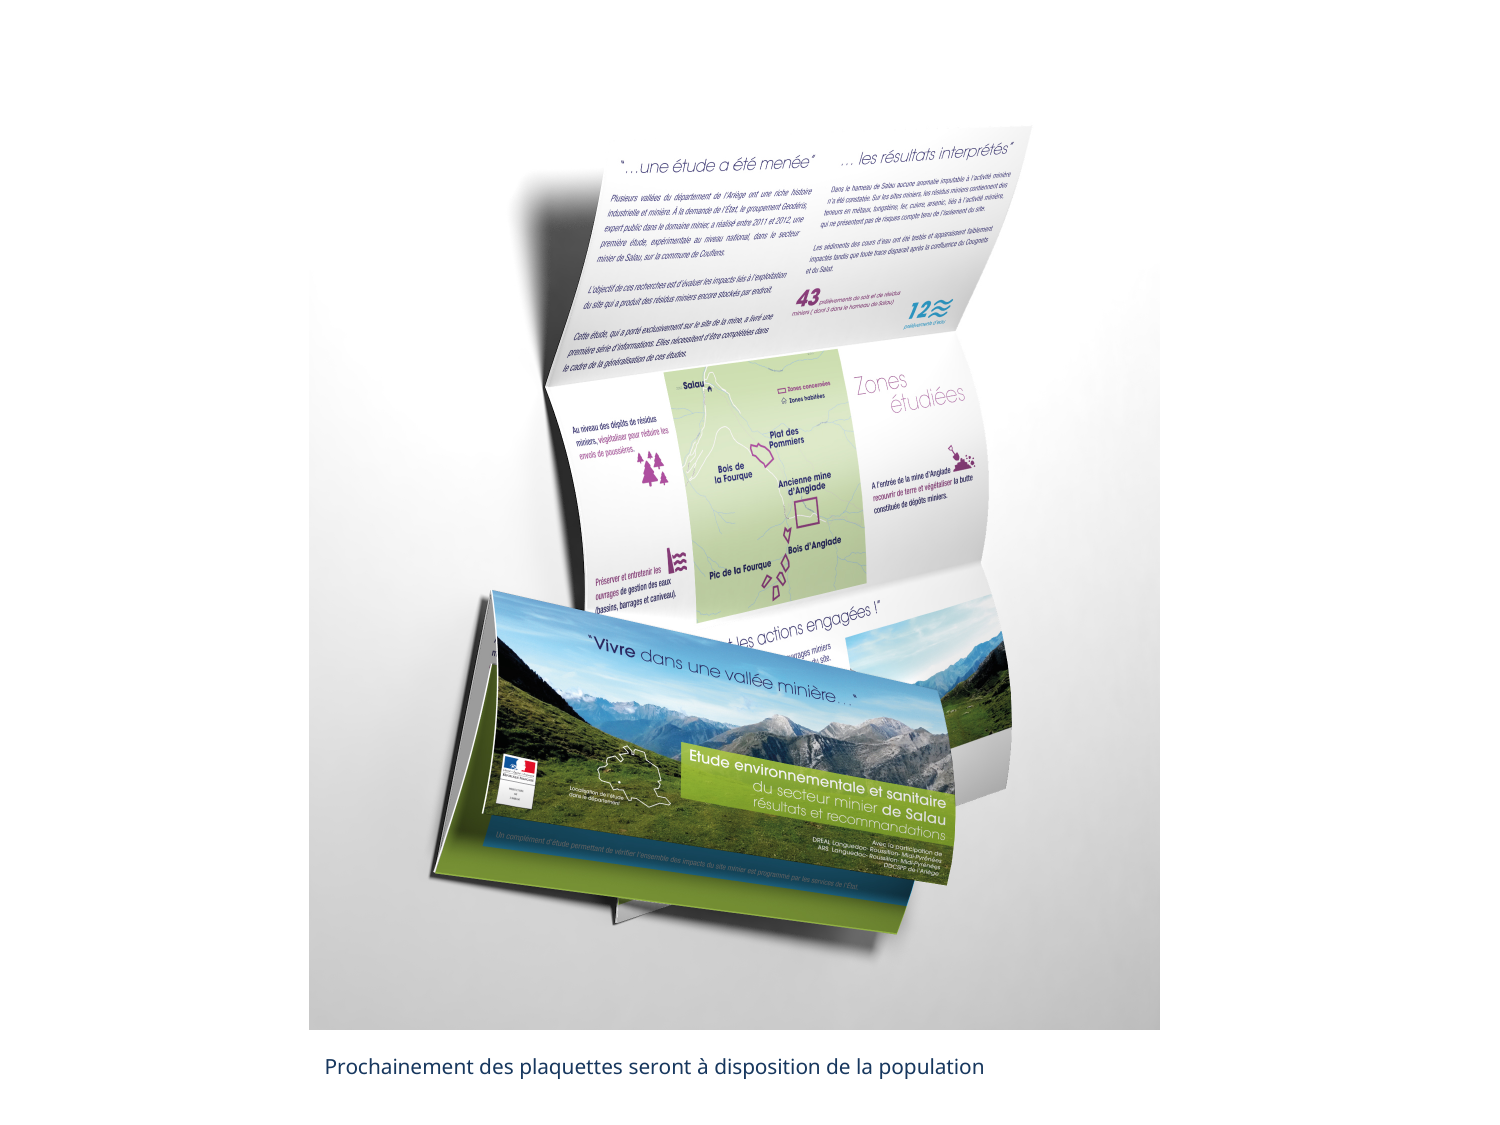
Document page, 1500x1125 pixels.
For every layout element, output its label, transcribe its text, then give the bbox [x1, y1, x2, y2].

text_box Prochainement des plaquettes seront à disposition de la population [309, 1045, 1500, 1087]
picture [309, 29, 1160, 1030]
